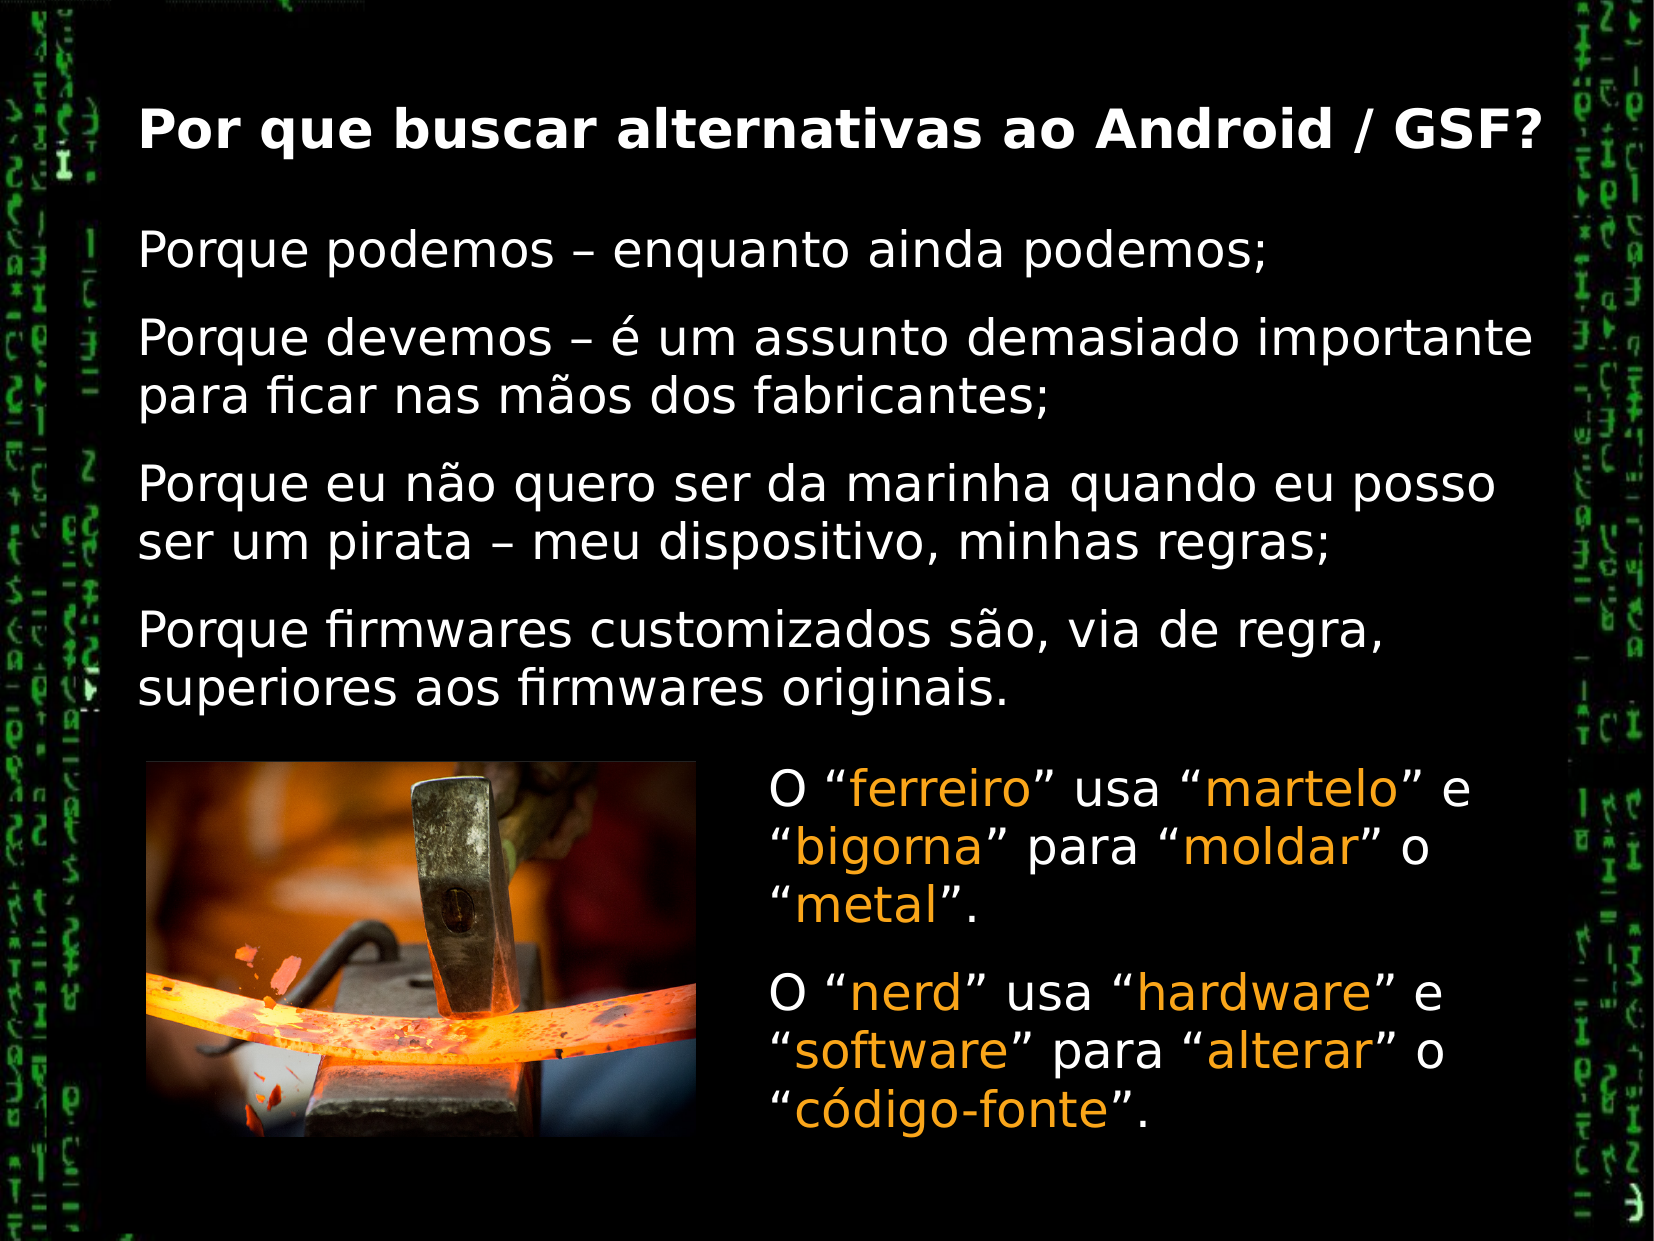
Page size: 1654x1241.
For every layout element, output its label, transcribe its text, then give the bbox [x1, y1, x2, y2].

list O “ferreiro” usa “martelo” e “bigorna” para “moldar” o “metal”. O “nerd” usa “hardware” e “software” para “alterar” o “código-fonte”. [697, 760, 1539, 1147]
list Por que buscar alternativas ao Android / GSF? Porque podemos – enquanto ainda podemos; Porque devemos – é um assunto demasiado importante para ficar nas mãos dos fabricantes; Porque eu não quero ser da marinha quando eu posso ser um pirata – meu dispositivo, minhas regras; Porque firmwares customizados são, via de regra, superiores aos firmwares originais. [66, 98, 1570, 726]
picture [0, 0, 1654, 1241]
